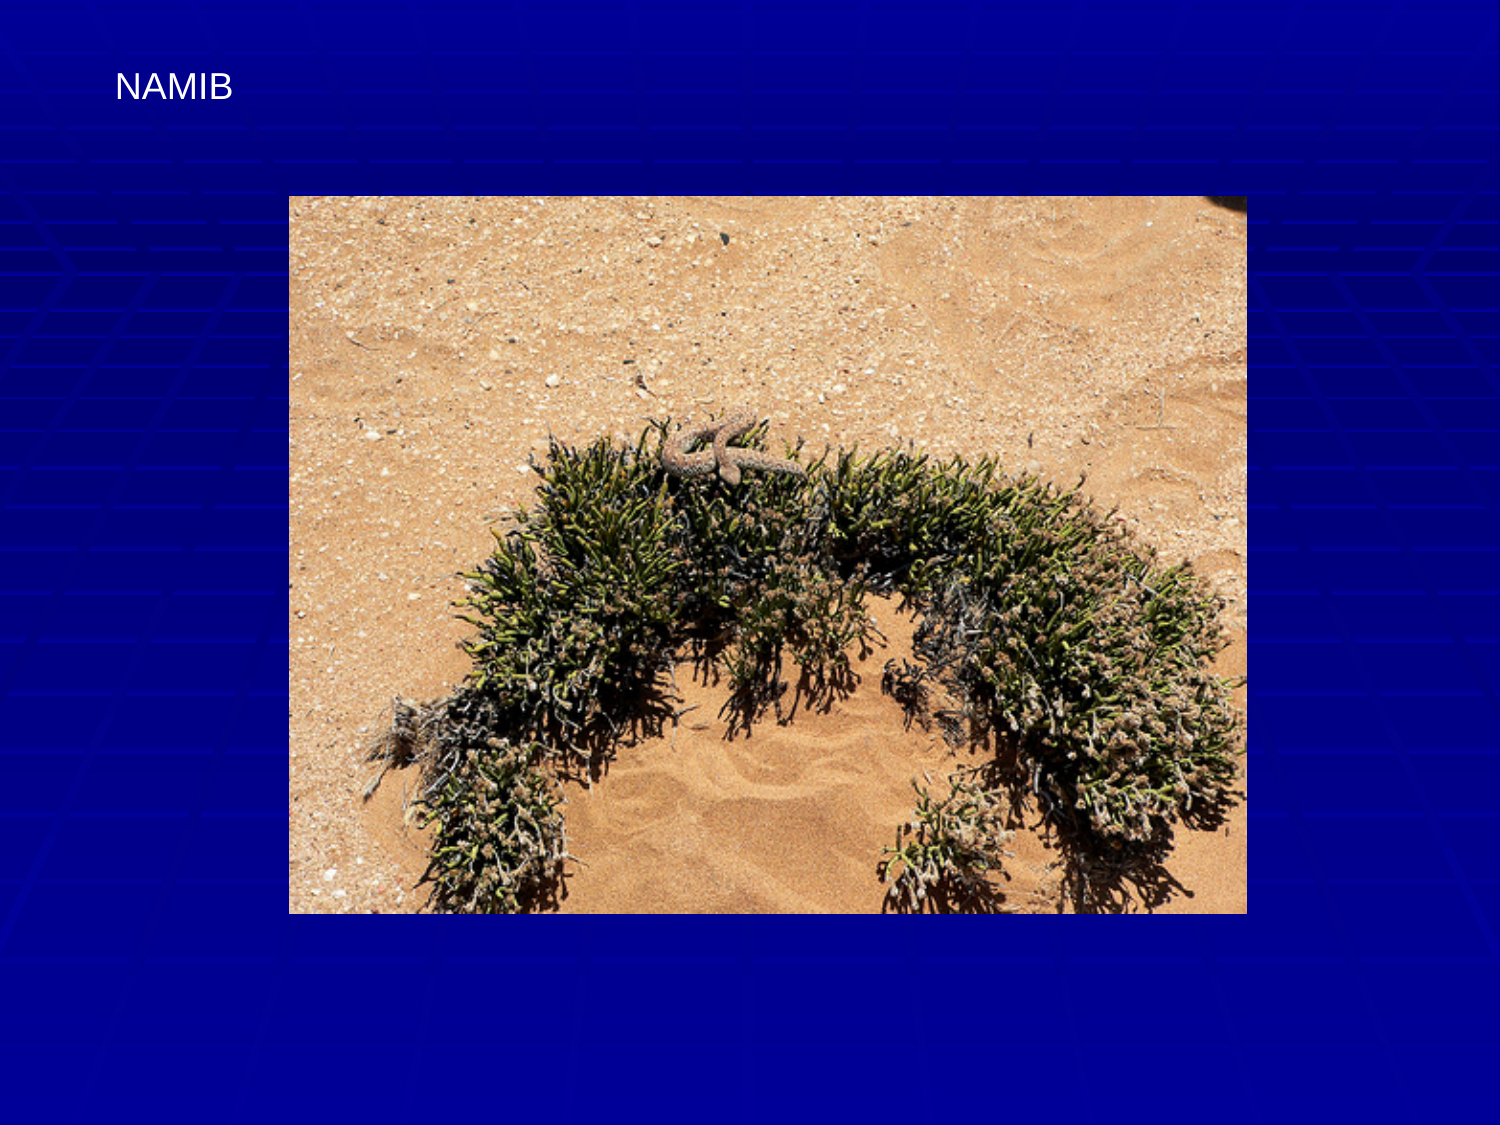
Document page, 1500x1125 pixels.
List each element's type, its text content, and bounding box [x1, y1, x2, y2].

text_box NAMIB [100, 54, 573, 115]
picture [289, 196, 1247, 914]
